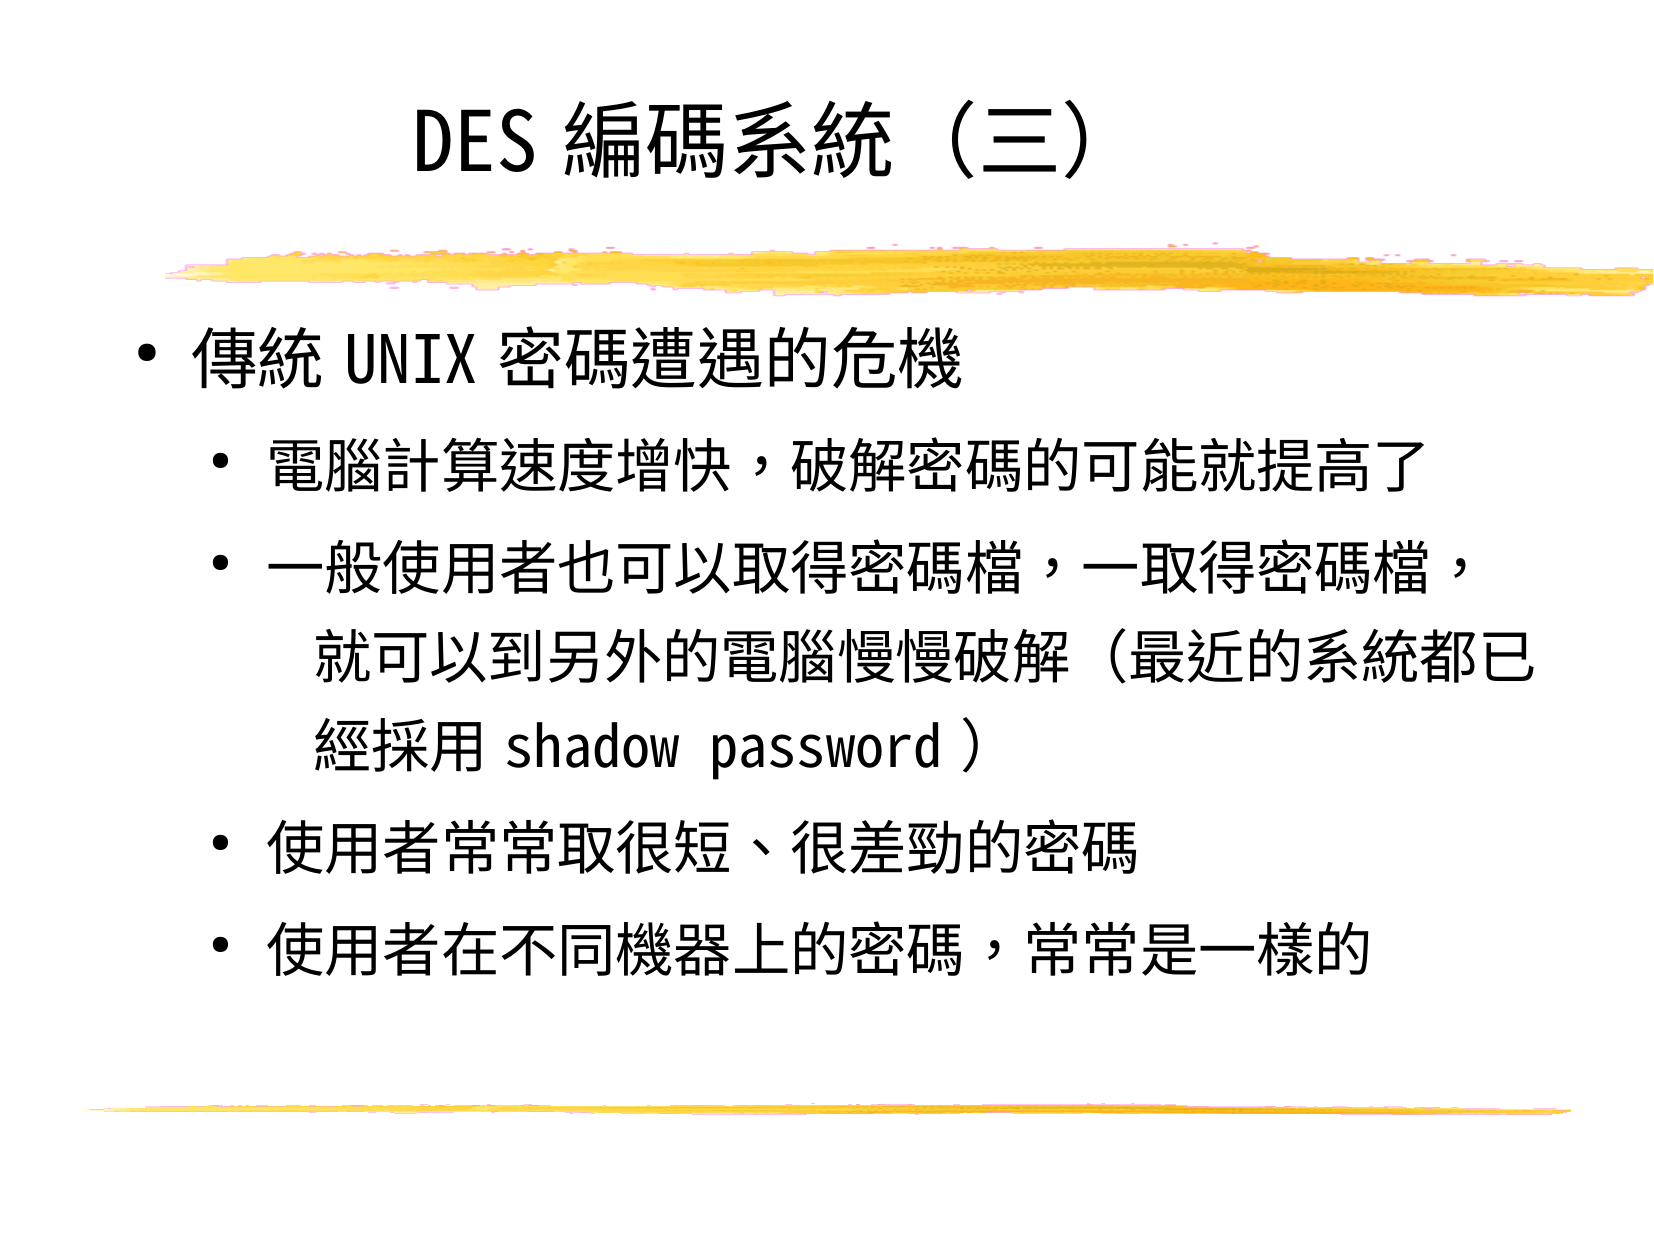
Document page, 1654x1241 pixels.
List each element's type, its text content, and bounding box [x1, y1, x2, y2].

picture [82, 1102, 1571, 1117]
list 傳統UNIX密碼遭遇的危機 電腦計算速度增快，破解密碼的可能就提高了 一般使用者也可以取得密碼檔，一取得密碼檔，就可以到另外的電腦慢慢破解（最近的系統都已經採用shadow password） 使用者常常取很短、很差勁的密碼 使用者在不同機器上的密碼，常常是一樣的 [135, 300, 1541, 1100]
title DES編碼系統（三） [76, 28, 1482, 235]
picture [165, 237, 1654, 308]
